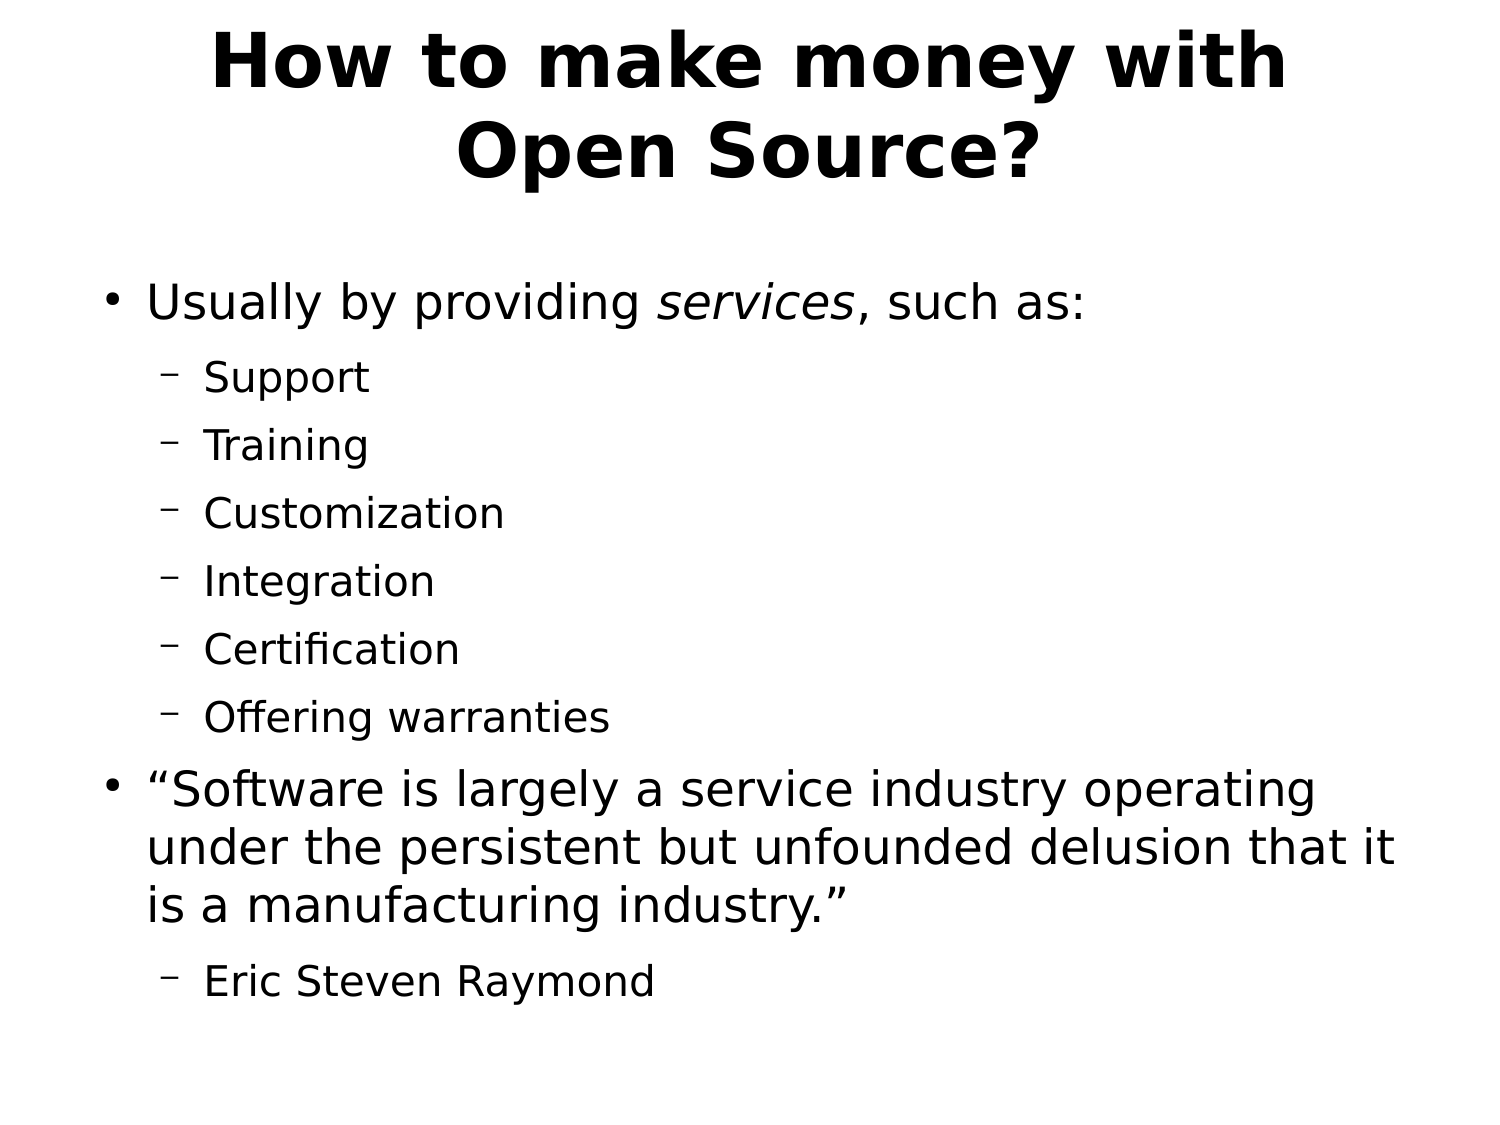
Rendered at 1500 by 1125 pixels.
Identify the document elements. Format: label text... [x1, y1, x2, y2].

title How to make money with Open Source? [75, 3, 1425, 201]
list Usually by providing services, such as: Support Training Customization Integration Certification Offering warranties “Software is largely a service industry operating under the persistent but unfounded delusion that it is a manufacturing industry.” Eric Steven Raymond [75, 263, 1425, 1063]
